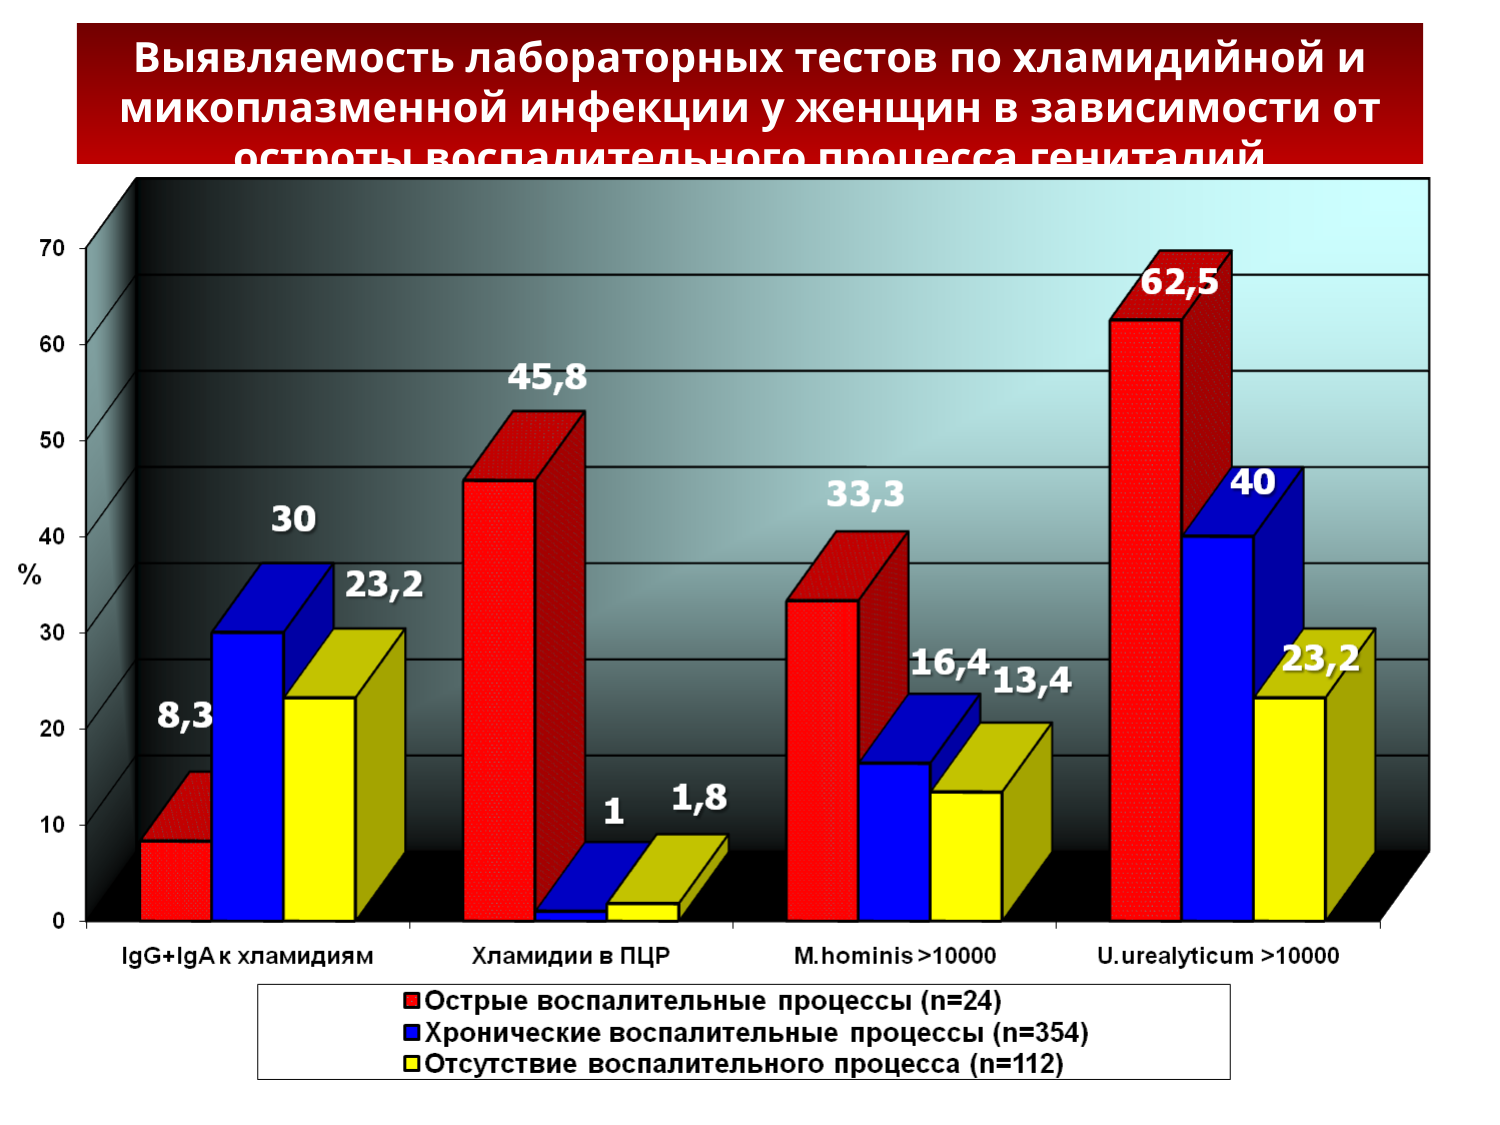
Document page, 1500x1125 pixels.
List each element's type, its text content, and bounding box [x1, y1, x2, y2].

picture [0, 149, 1500, 1125]
title Выявляемость лабораторных тестов по хламидийной и микоплазменной инфекции у женщин в зависимости от остроты воспалительного процесса гениталий [76, 23, 1424, 149]
